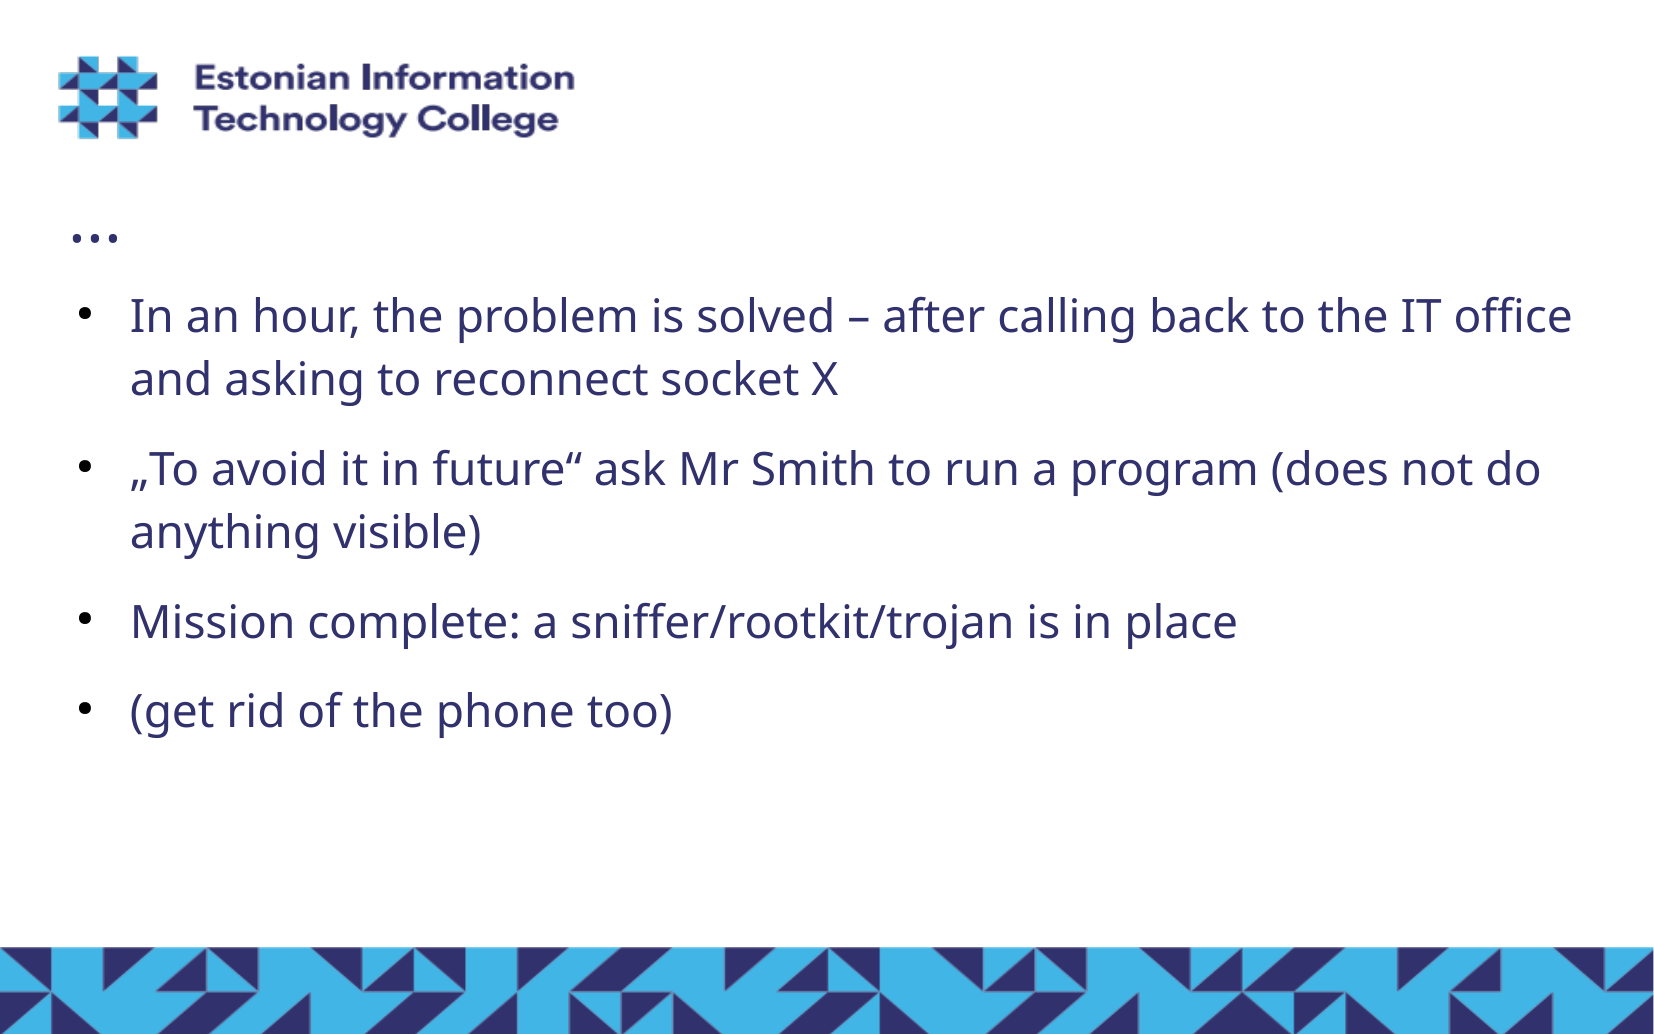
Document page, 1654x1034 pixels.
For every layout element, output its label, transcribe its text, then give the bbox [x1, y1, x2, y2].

title ... [68, 147, 1536, 283]
list In an hour, the problem is solved – after calling back to the IT office and asking to reconnect socket X „To avoid it in future“ ask Mr Smith to run a program (does not do anything visible) Mission complete: a sniffer/rootkit/trojan is in place (get rid of the phone too) [59, 283, 1595, 936]
